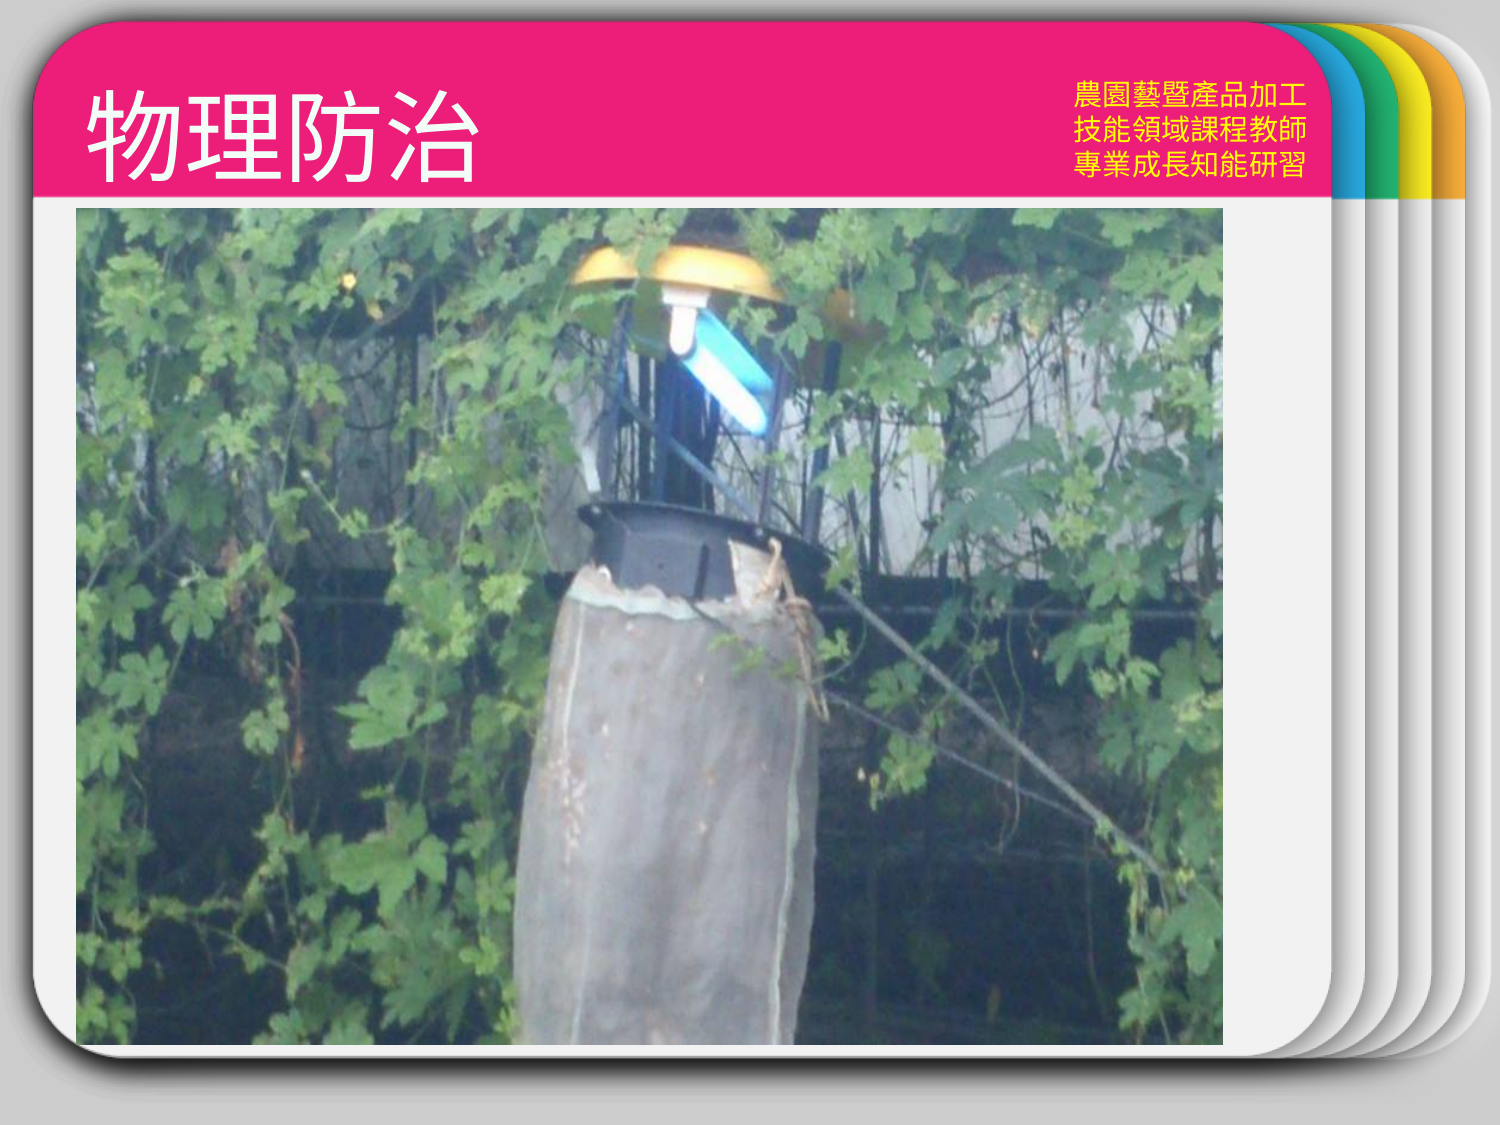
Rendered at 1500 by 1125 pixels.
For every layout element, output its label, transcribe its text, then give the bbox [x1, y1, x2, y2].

picture [0, 0, 1500, 1125]
text_box 物理防治 [70, 66, 1010, 204]
text_box 農園藝暨產品加工技能領域課程教師專業成長知能研習 [1058, 68, 1344, 190]
